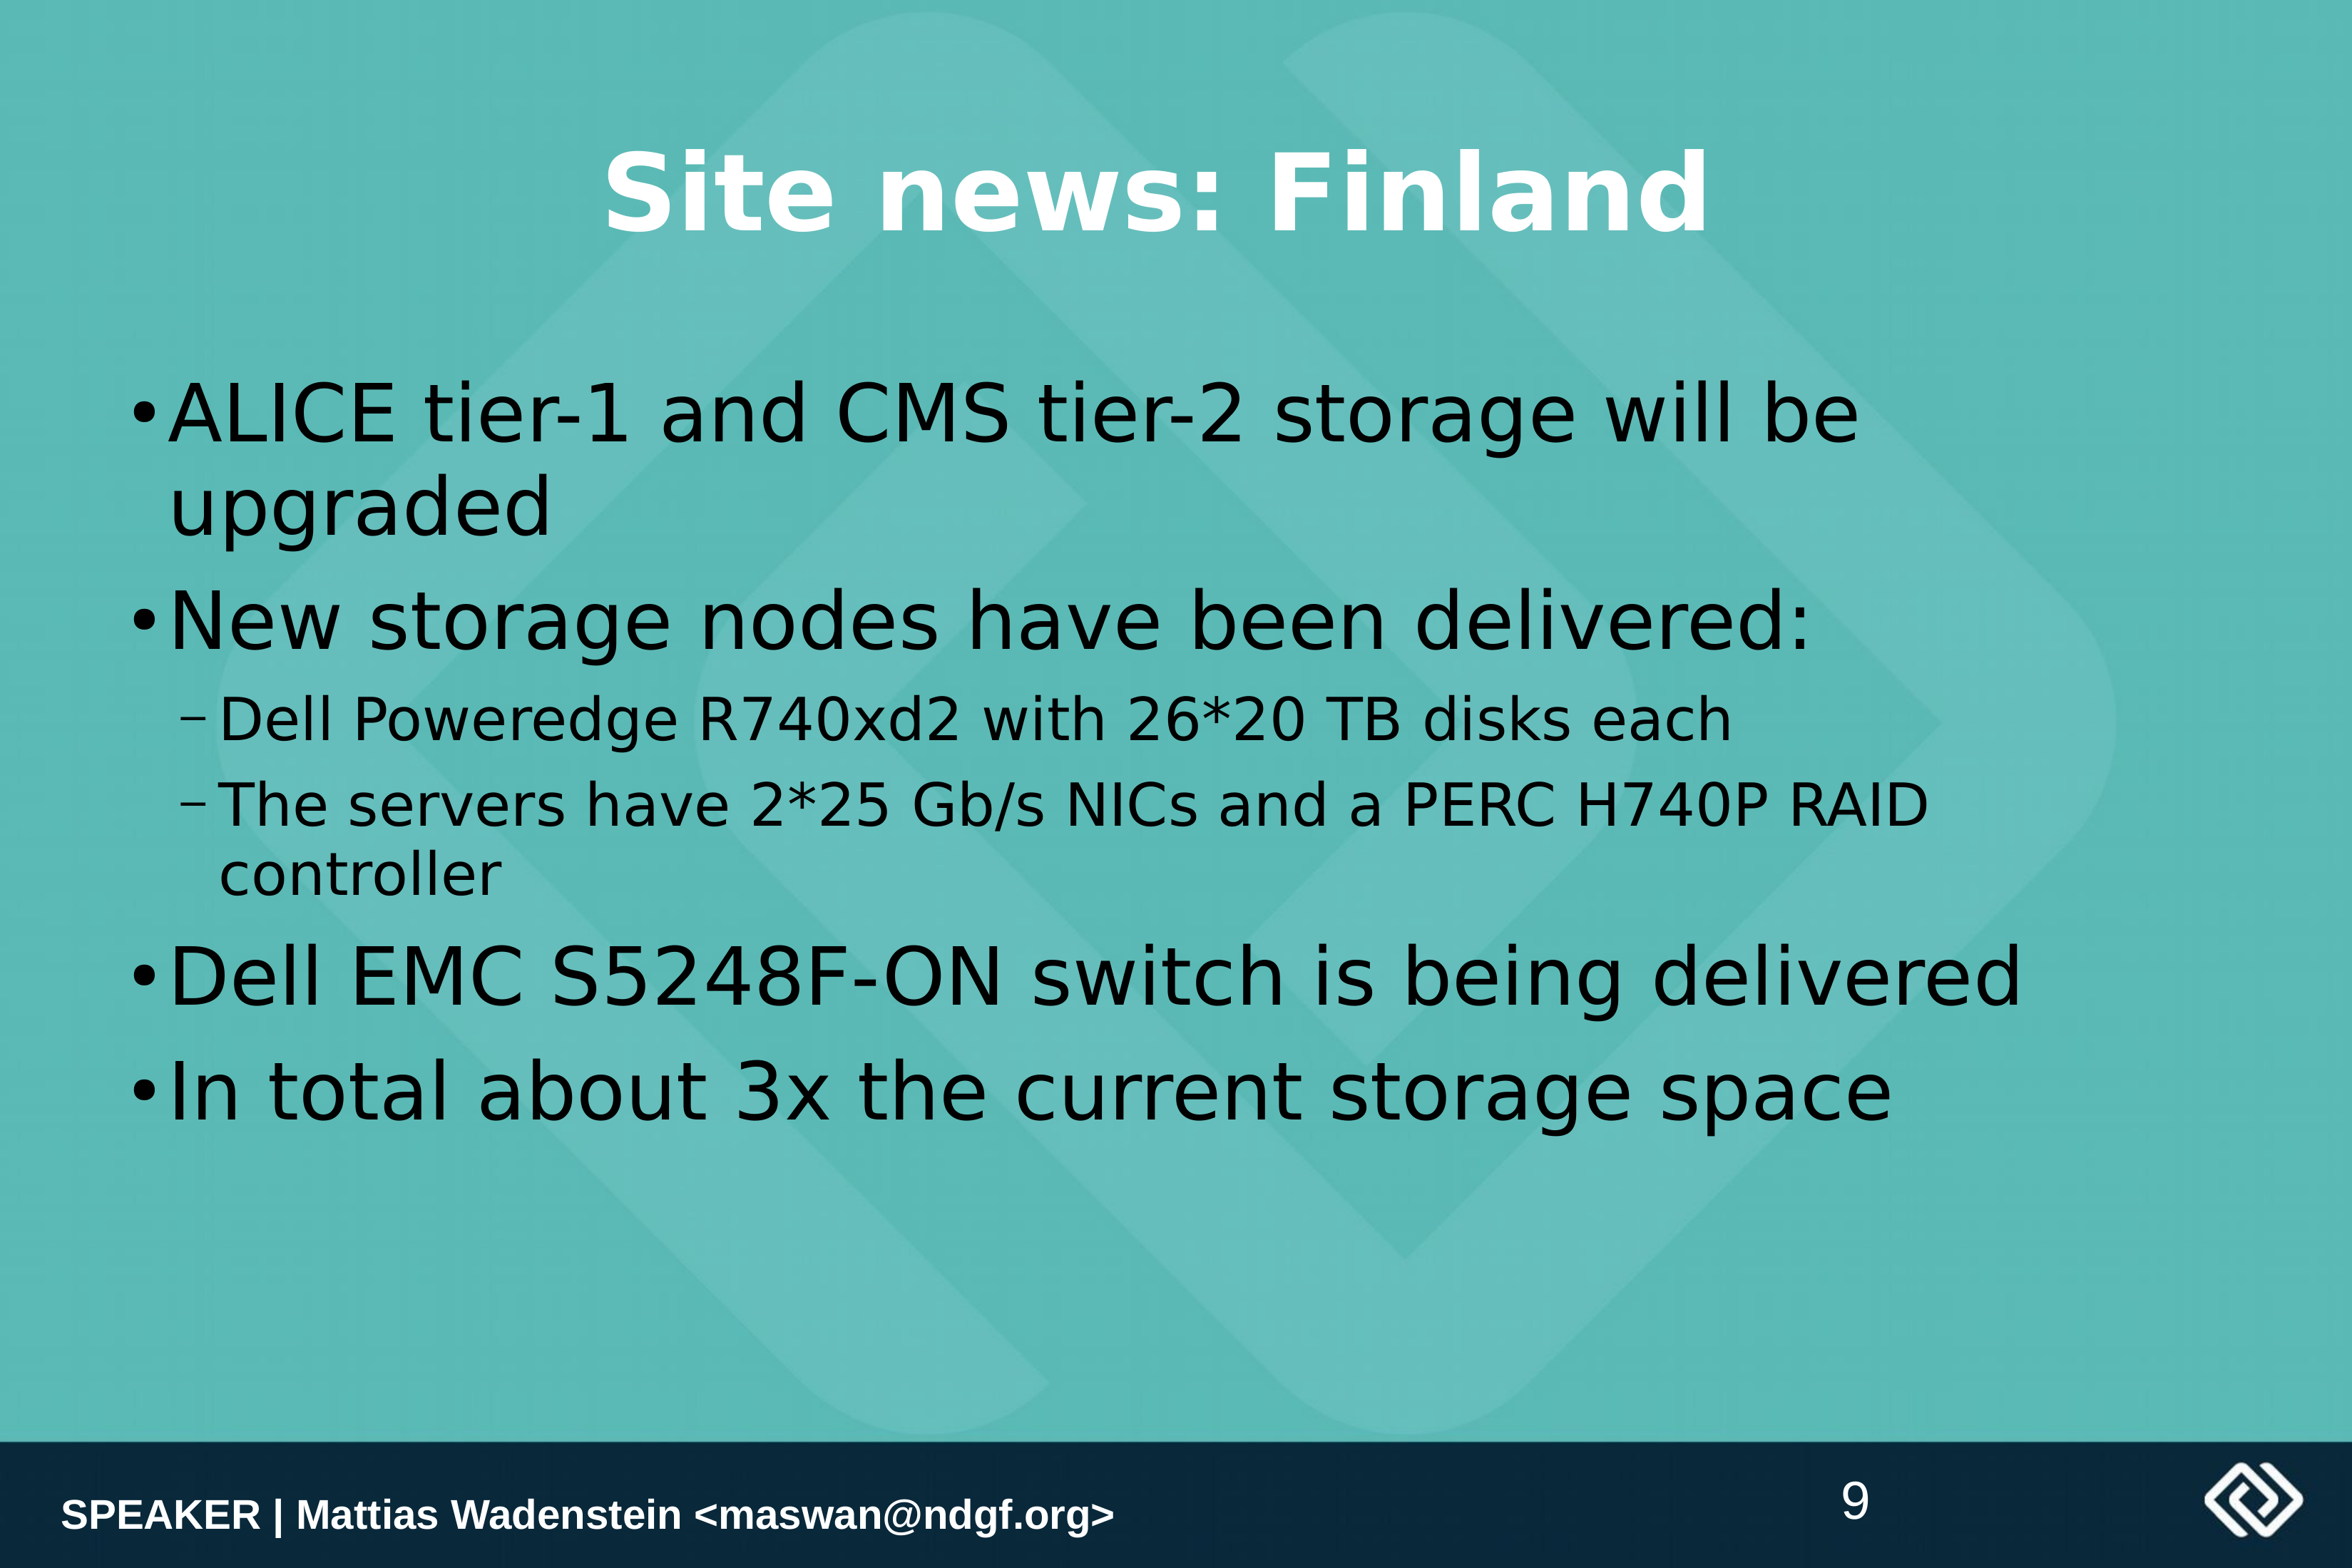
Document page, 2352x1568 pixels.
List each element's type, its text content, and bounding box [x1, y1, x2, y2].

list ALICE tier-1 and CMS tier-2 storage will be upgraded New storage nodes have been delivered: Dell Poweredge R740xd2 with 26*20 TB disks each The servers have 2*25 Gb/s NICs and a PERC H740P RAID controller Dell EMC S5248F-ON switch is being delivered In total about 3x the current storage space [117, 367, 2234, 1276]
title Site news: Finland [117, 62, 2234, 324]
picture [0, 1445, 2352, 1568]
picture [0, 0, 2352, 1442]
